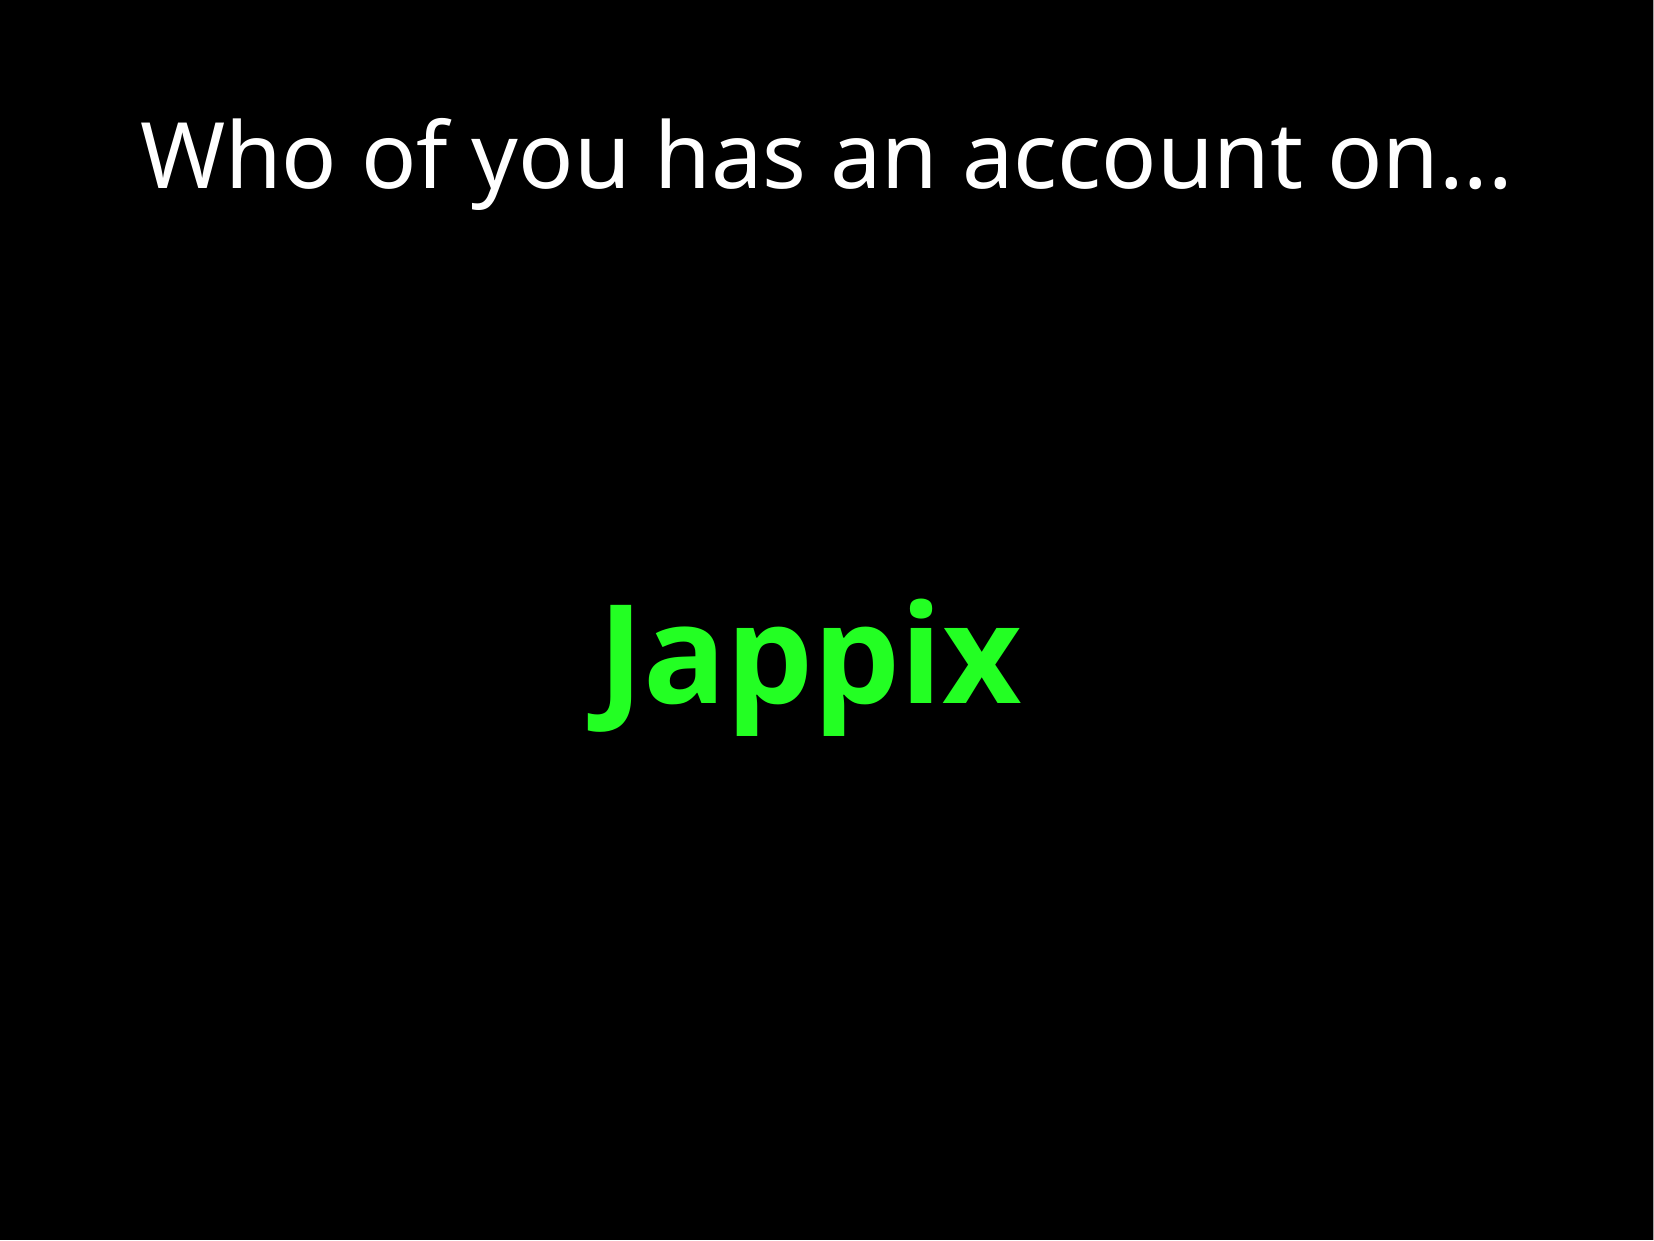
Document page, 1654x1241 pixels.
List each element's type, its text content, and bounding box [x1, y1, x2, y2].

list Jappix [82, 290, 1538, 1010]
title Who of you has an account on... [82, 49, 1571, 257]
